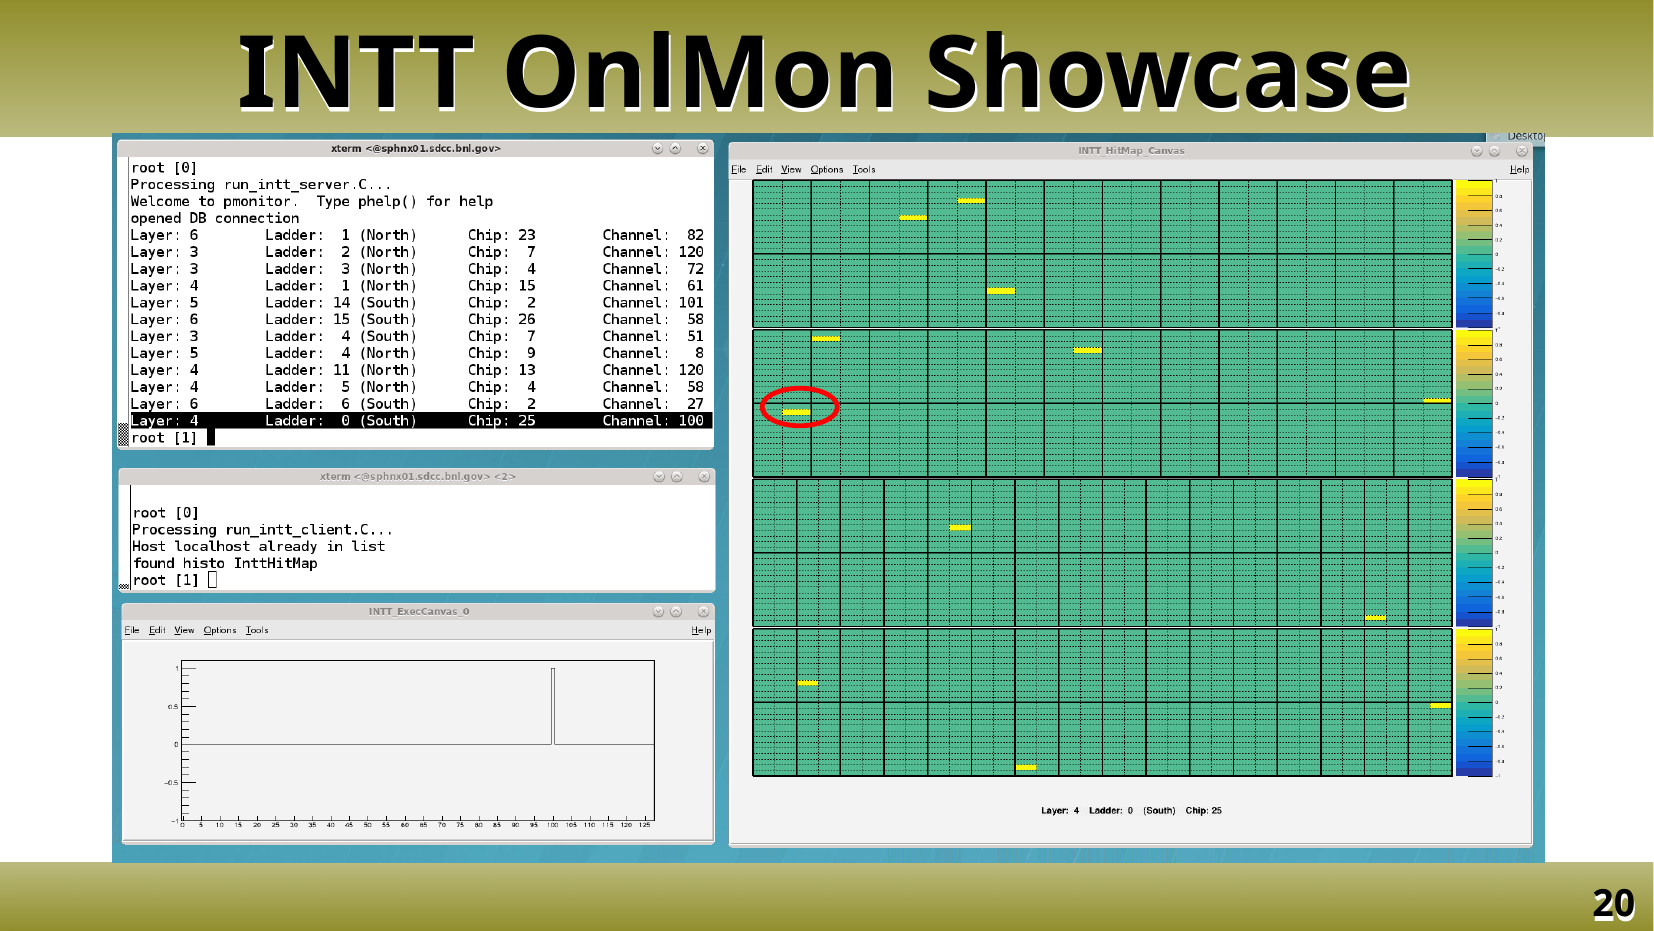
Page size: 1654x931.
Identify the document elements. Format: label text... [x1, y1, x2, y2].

text_box 20 [825, 864, 1651, 931]
text_box [0, 862, 1654, 931]
text_box INTT OnlMon Showcase [0, 0, 1651, 137]
picture [112, 133, 1545, 863]
